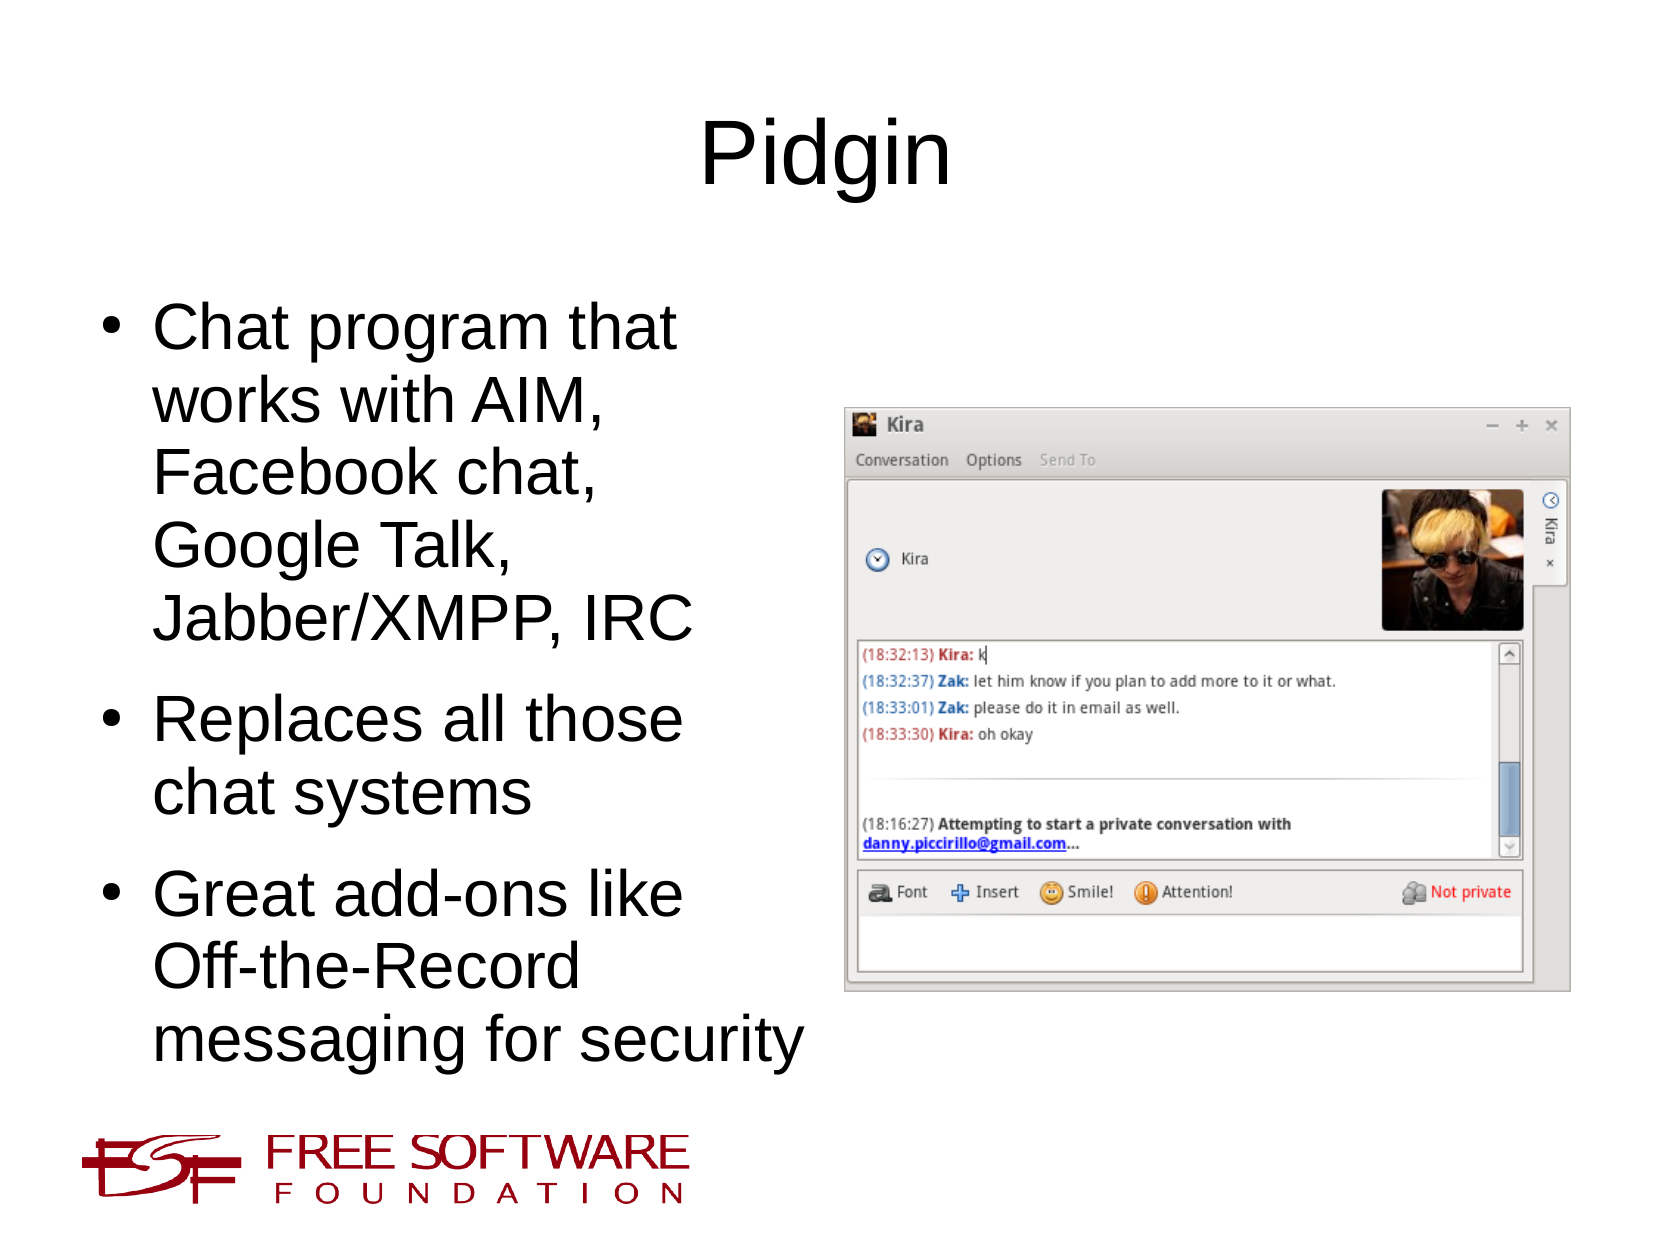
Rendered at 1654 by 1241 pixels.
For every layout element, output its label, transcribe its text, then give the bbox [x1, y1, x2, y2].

picture [844, 407, 1571, 992]
picture [82, 1135, 841, 1224]
title Pidgin [82, 49, 1571, 257]
list Chat program that works with AIM, Facebook chat, Google Talk, Jabber/XMPP, IRC Replaces all those chat systems Great add-ons like Off-the-Record messaging for security [82, 290, 809, 1109]
